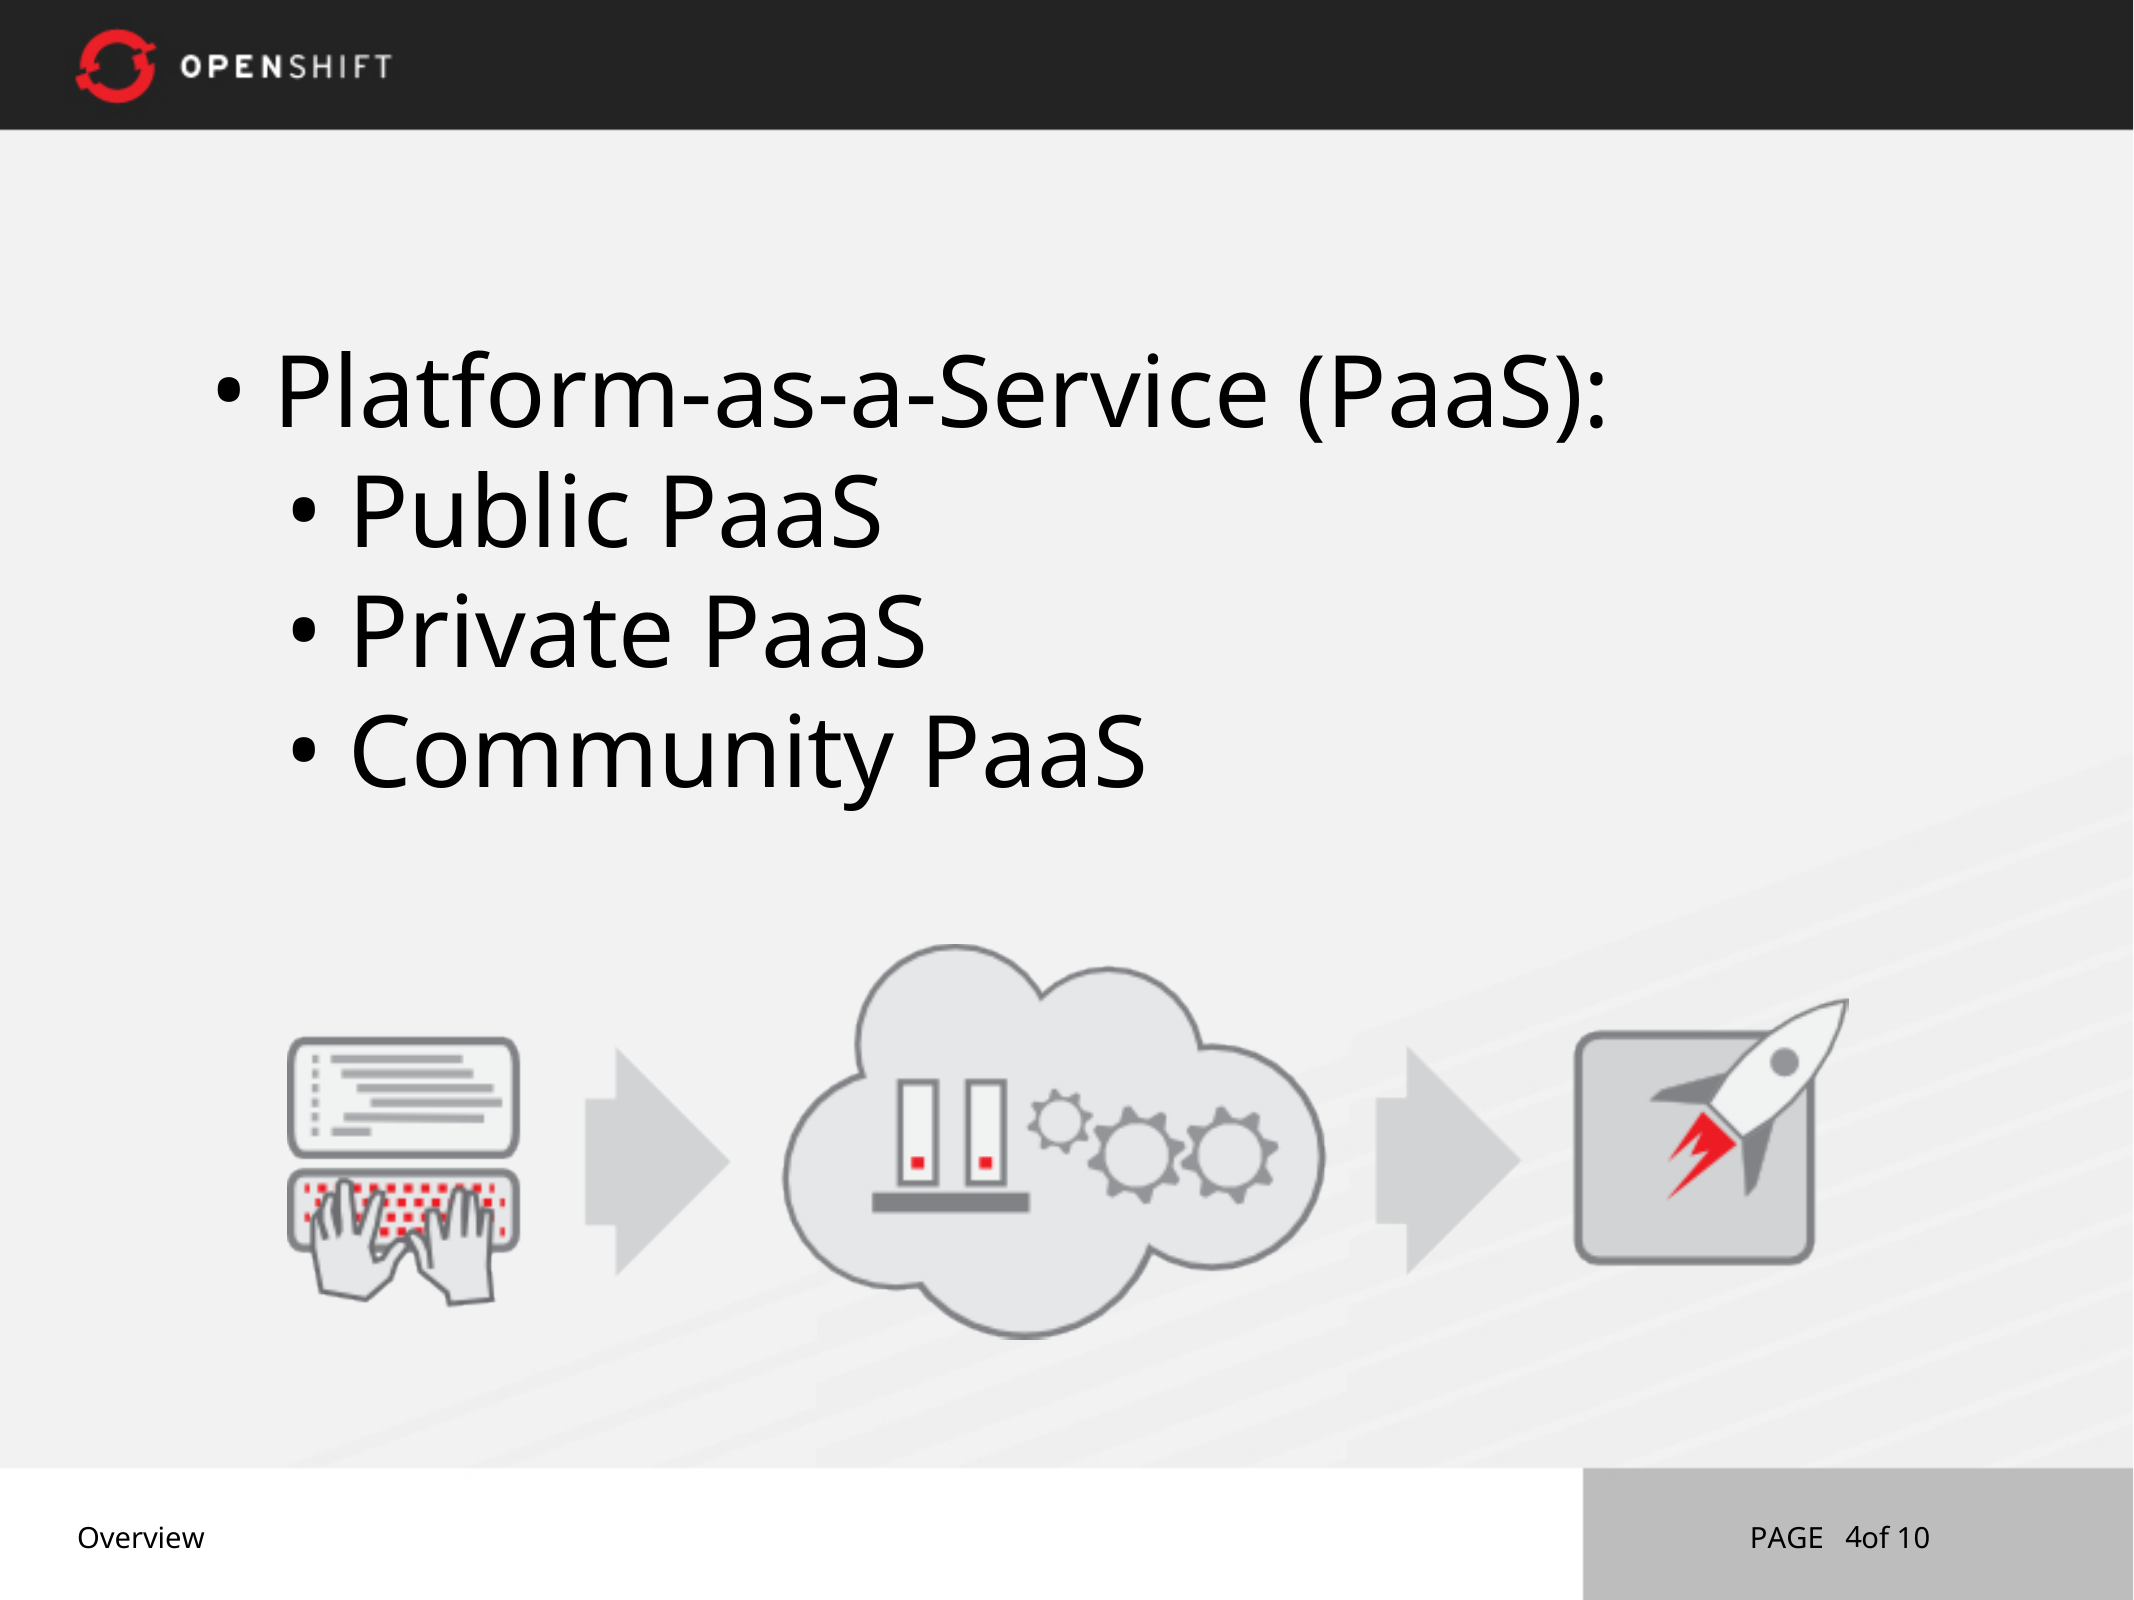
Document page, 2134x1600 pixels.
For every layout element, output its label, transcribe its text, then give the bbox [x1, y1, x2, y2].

text_box Platform-as-a-Service (PaaS): Public PaaS Private PaaS Community PaaS [135, 116, 1981, 1019]
text_box PAGE of 10 [1749, 1509, 2134, 1564]
picture [0, 0, 2134, 1600]
text_box Overview [77, 1510, 1184, 1563]
